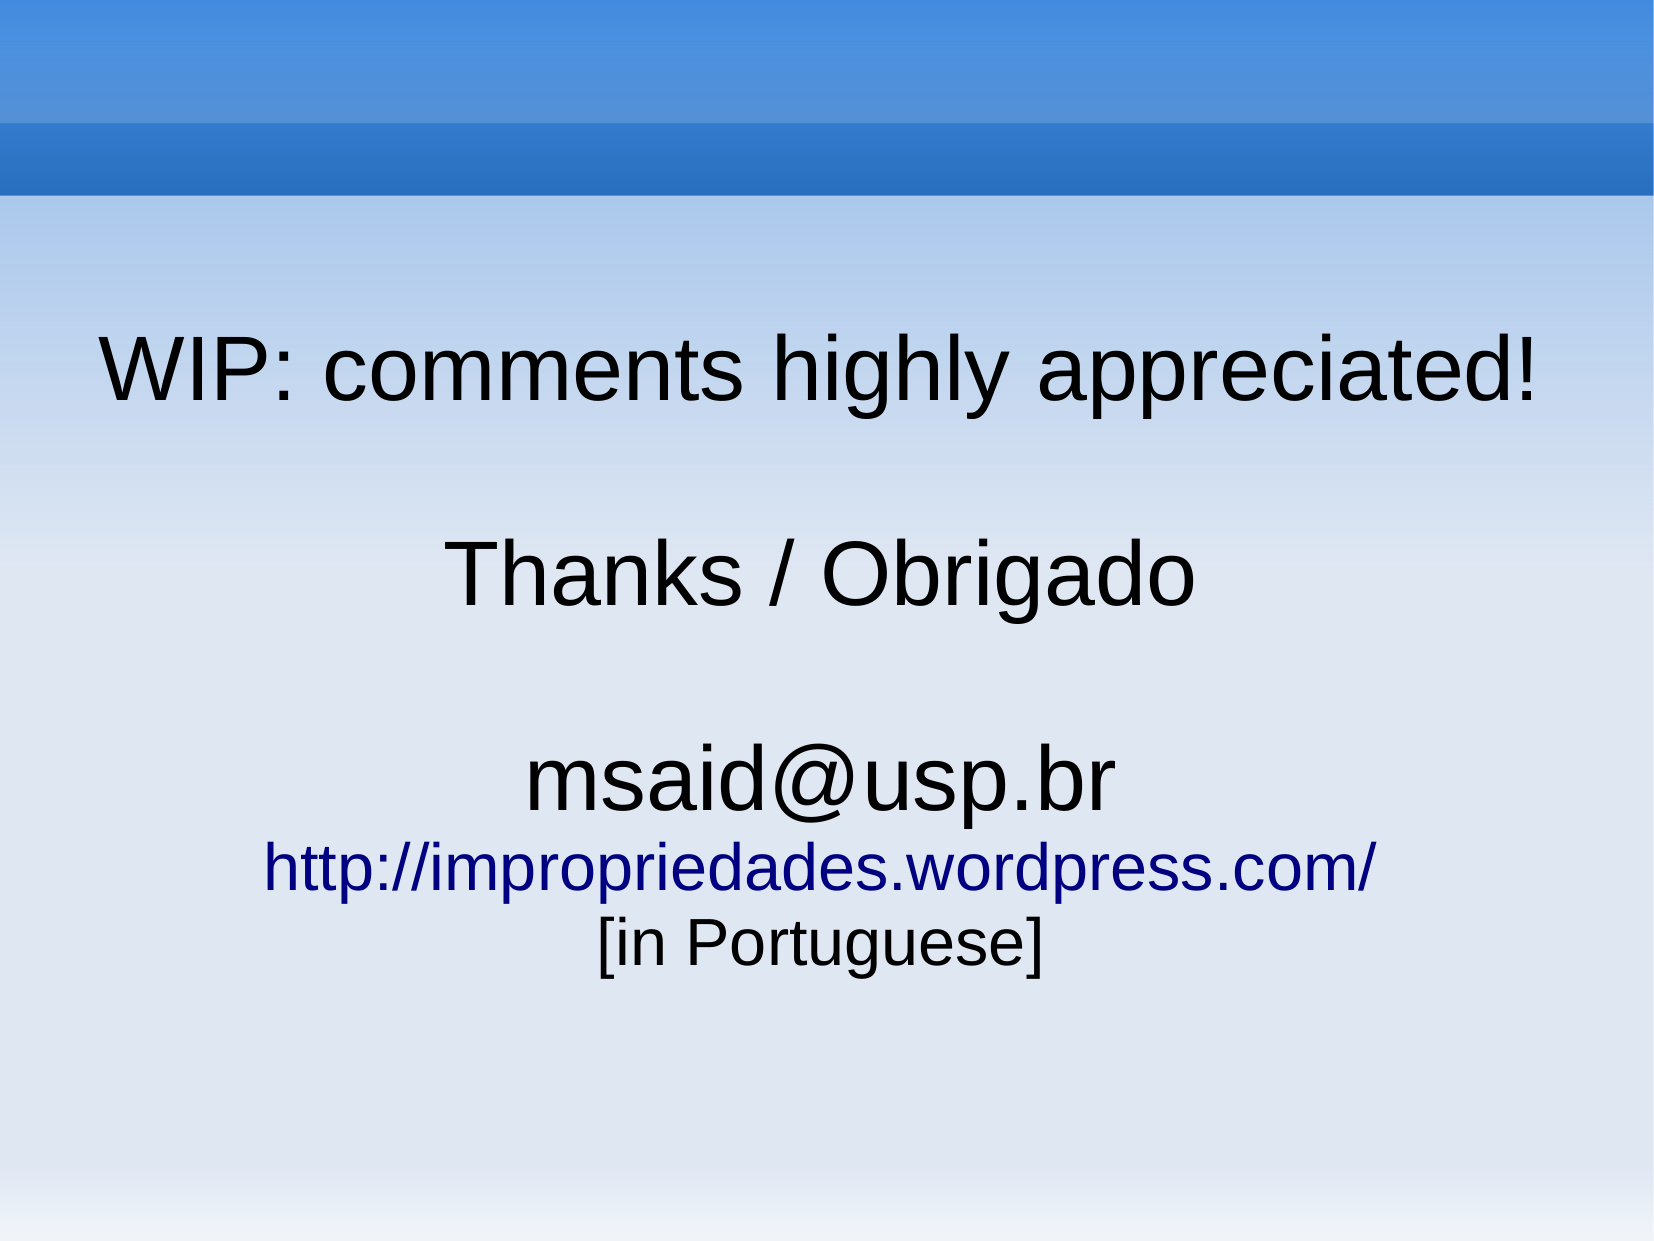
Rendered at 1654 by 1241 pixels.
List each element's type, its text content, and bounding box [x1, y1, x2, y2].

picture [0, 0, 1654, 1241]
subtitle WIP: comments highly appreciated! Thanks / Obrigado msaid@usp.br http://impropriedades.wordpress.com/ [in Portuguese] [76, 119, 1565, 1179]
